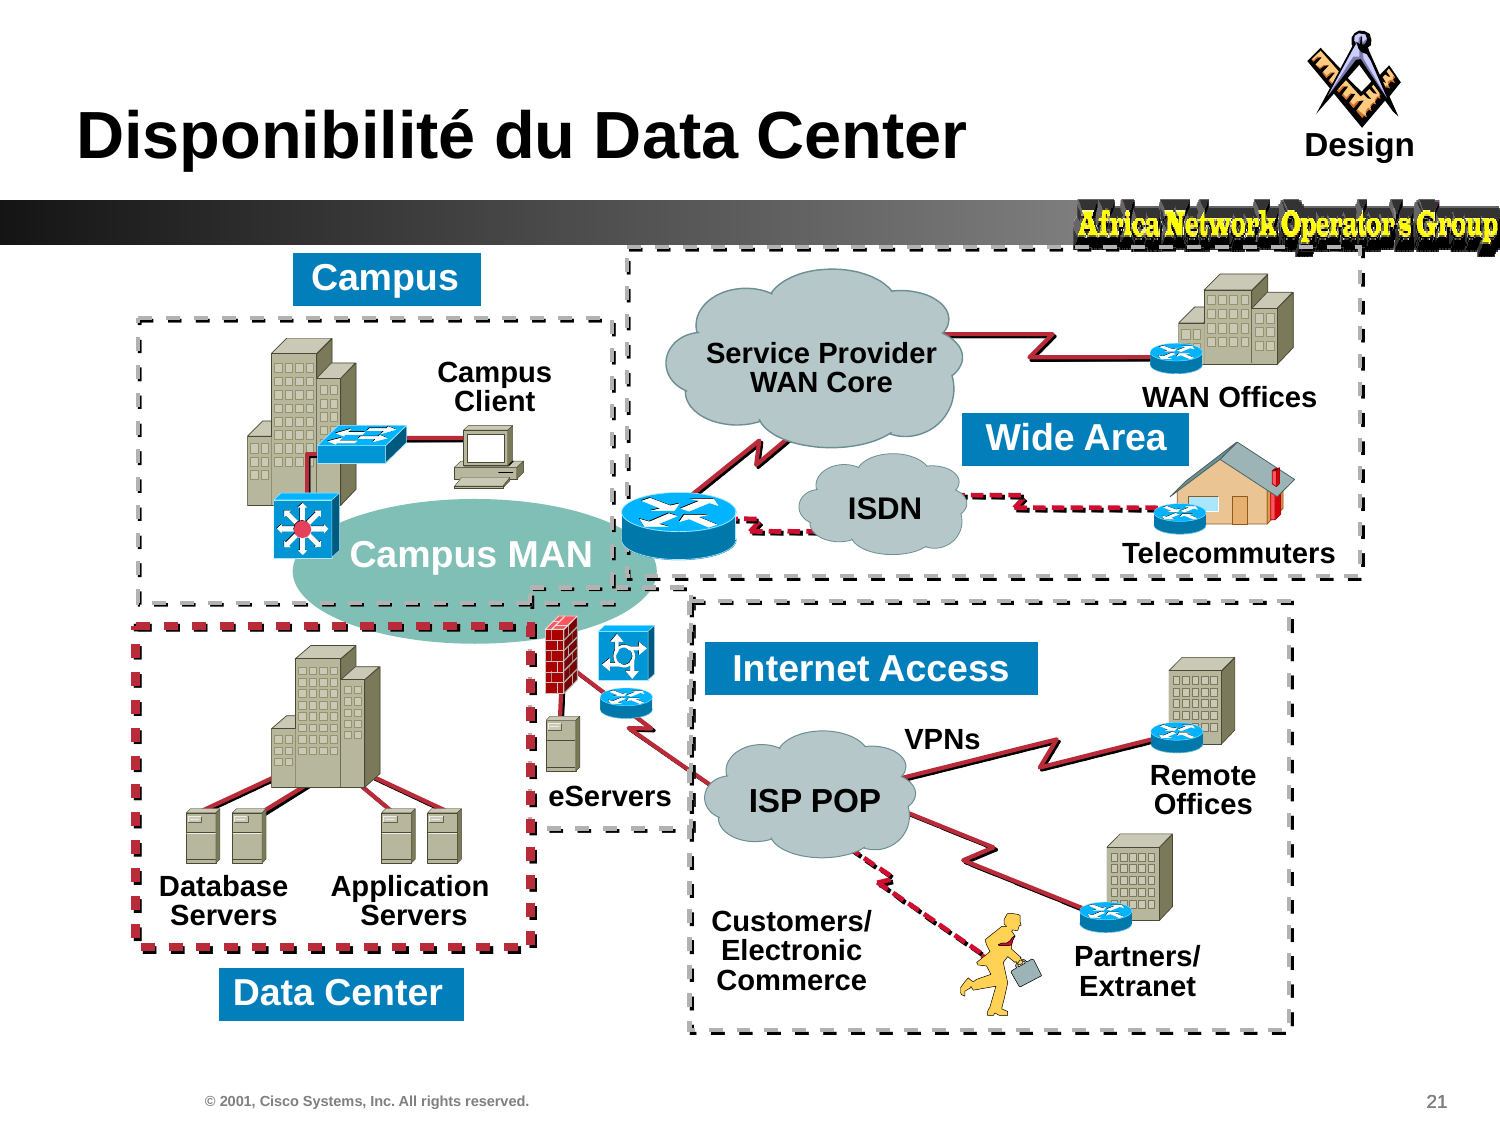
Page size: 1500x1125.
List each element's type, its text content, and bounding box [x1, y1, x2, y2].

picture [232, 808, 267, 864]
picture [545, 715, 581, 772]
picture [597, 624, 656, 682]
text_box [219, 968, 464, 1021]
picture [1150, 343, 1165, 349]
title Disponibilité du Data Center [62, 41, 1313, 180]
picture [1186, 367, 1203, 374]
picture [1153, 526, 1207, 535]
picture [453, 425, 525, 489]
text_box Campus Client [423, 348, 566, 425]
picture [634, 711, 653, 719]
picture [600, 687, 653, 704]
picture [798, 452, 968, 556]
picture [600, 712, 619, 719]
picture [621, 542, 737, 561]
picture [683, 499, 716, 510]
picture [1153, 441, 1296, 525]
picture [369, 425, 394, 433]
picture [381, 808, 416, 864]
picture [1150, 657, 1236, 754]
text_box [705, 642, 720, 695]
picture [1165, 507, 1178, 511]
text_box Campus MAN [336, 525, 607, 583]
picture [1307, 29, 1402, 118]
text_box [1032, 642, 1038, 695]
text_box Database Servers [132, 862, 316, 939]
picture [664, 267, 965, 450]
picture [1179, 347, 1192, 351]
text_box ISDN [834, 482, 936, 533]
text_box Service Provider WAN Core [692, 329, 951, 406]
picture [1163, 726, 1175, 730]
picture [332, 551, 340, 559]
picture [360, 436, 384, 441]
picture [629, 699, 642, 704]
text_box [292, 498, 657, 644]
picture [1108, 913, 1121, 918]
picture [247, 338, 357, 506]
picture [688, 492, 737, 539]
text_box Partners/ Extranet [1060, 932, 1215, 1009]
text_box VPNs [891, 714, 994, 763]
text_box Telecommuters [1106, 529, 1352, 576]
text_box Internet Access [720, 640, 1032, 696]
text_box Application Servers [316, 862, 528, 939]
text_box Remote Offices [1125, 750, 1282, 827]
picture [330, 439, 355, 443]
picture [960, 913, 1042, 1016]
picture [427, 808, 462, 864]
picture [278, 504, 327, 553]
text_box eServers [518, 738, 702, 820]
picture [1079, 902, 1104, 918]
picture [1182, 514, 1196, 519]
picture [703, 729, 917, 859]
picture [681, 515, 715, 528]
text_box [962, 413, 1169, 466]
text_box Data Center [221, 963, 465, 1020]
picture [1160, 354, 1172, 359]
picture [1163, 347, 1175, 351]
text_box WAN Offices [1128, 372, 1331, 421]
picture [339, 430, 363, 435]
text_box Campus [299, 249, 481, 305]
picture [1179, 354, 1192, 359]
picture [271, 645, 381, 788]
picture [185, 808, 221, 864]
picture [1114, 925, 1133, 933]
text_box Design [1292, 118, 1428, 169]
picture [644, 499, 678, 510]
picture [1150, 368, 1166, 374]
picture [1161, 733, 1173, 738]
text_box Wide Area [974, 408, 1189, 465]
text_box [293, 253, 481, 306]
picture [386, 425, 408, 464]
text_box Customers/ Electronic Commerce [678, 897, 906, 1003]
text_box ISP POP [735, 773, 895, 827]
picture [544, 615, 578, 695]
picture [1180, 733, 1193, 738]
picture [1164, 514, 1177, 520]
picture [1178, 273, 1295, 366]
picture [1079, 926, 1098, 933]
picture [1106, 833, 1174, 922]
picture [621, 492, 670, 510]
picture [642, 514, 675, 527]
picture [1180, 726, 1193, 730]
